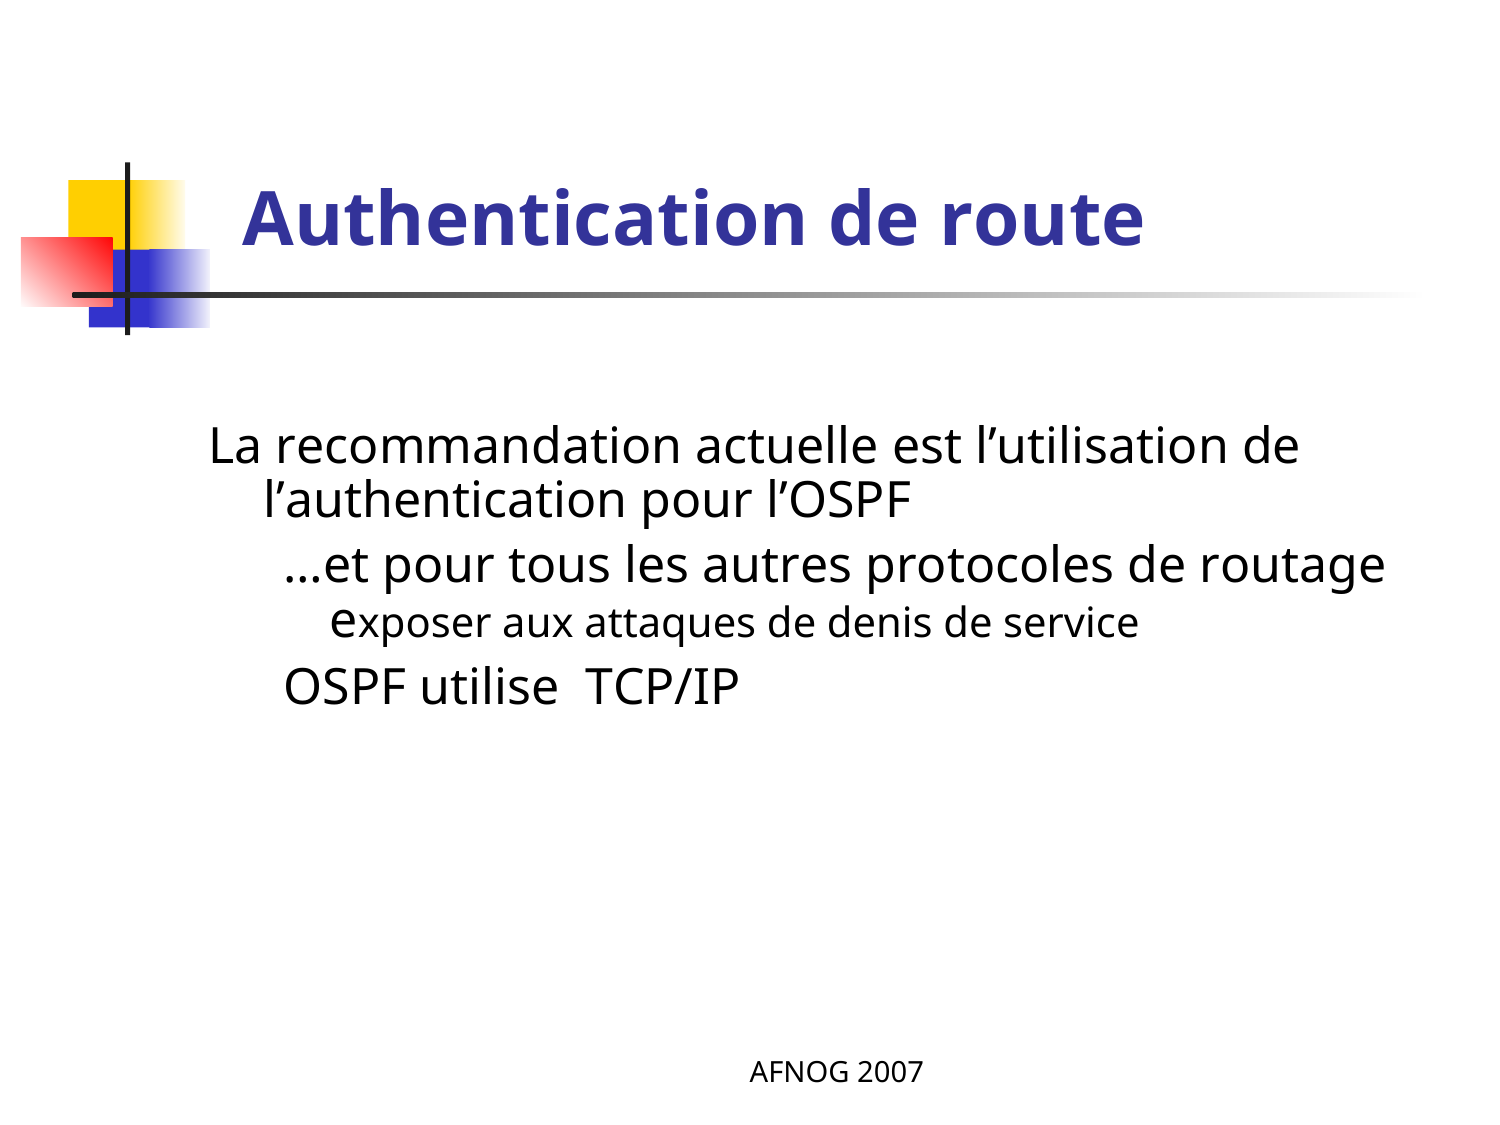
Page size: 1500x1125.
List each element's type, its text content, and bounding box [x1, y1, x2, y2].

title Authentication de route [188, 35, 1468, 276]
list La recommandation actuelle est l’utilisation de l’authentication pour l’OSPF …et pour tous les autres protocoles de routage exposer aux attaques de denis de service OSPF utilise TCP/IP [193, 331, 1469, 1007]
